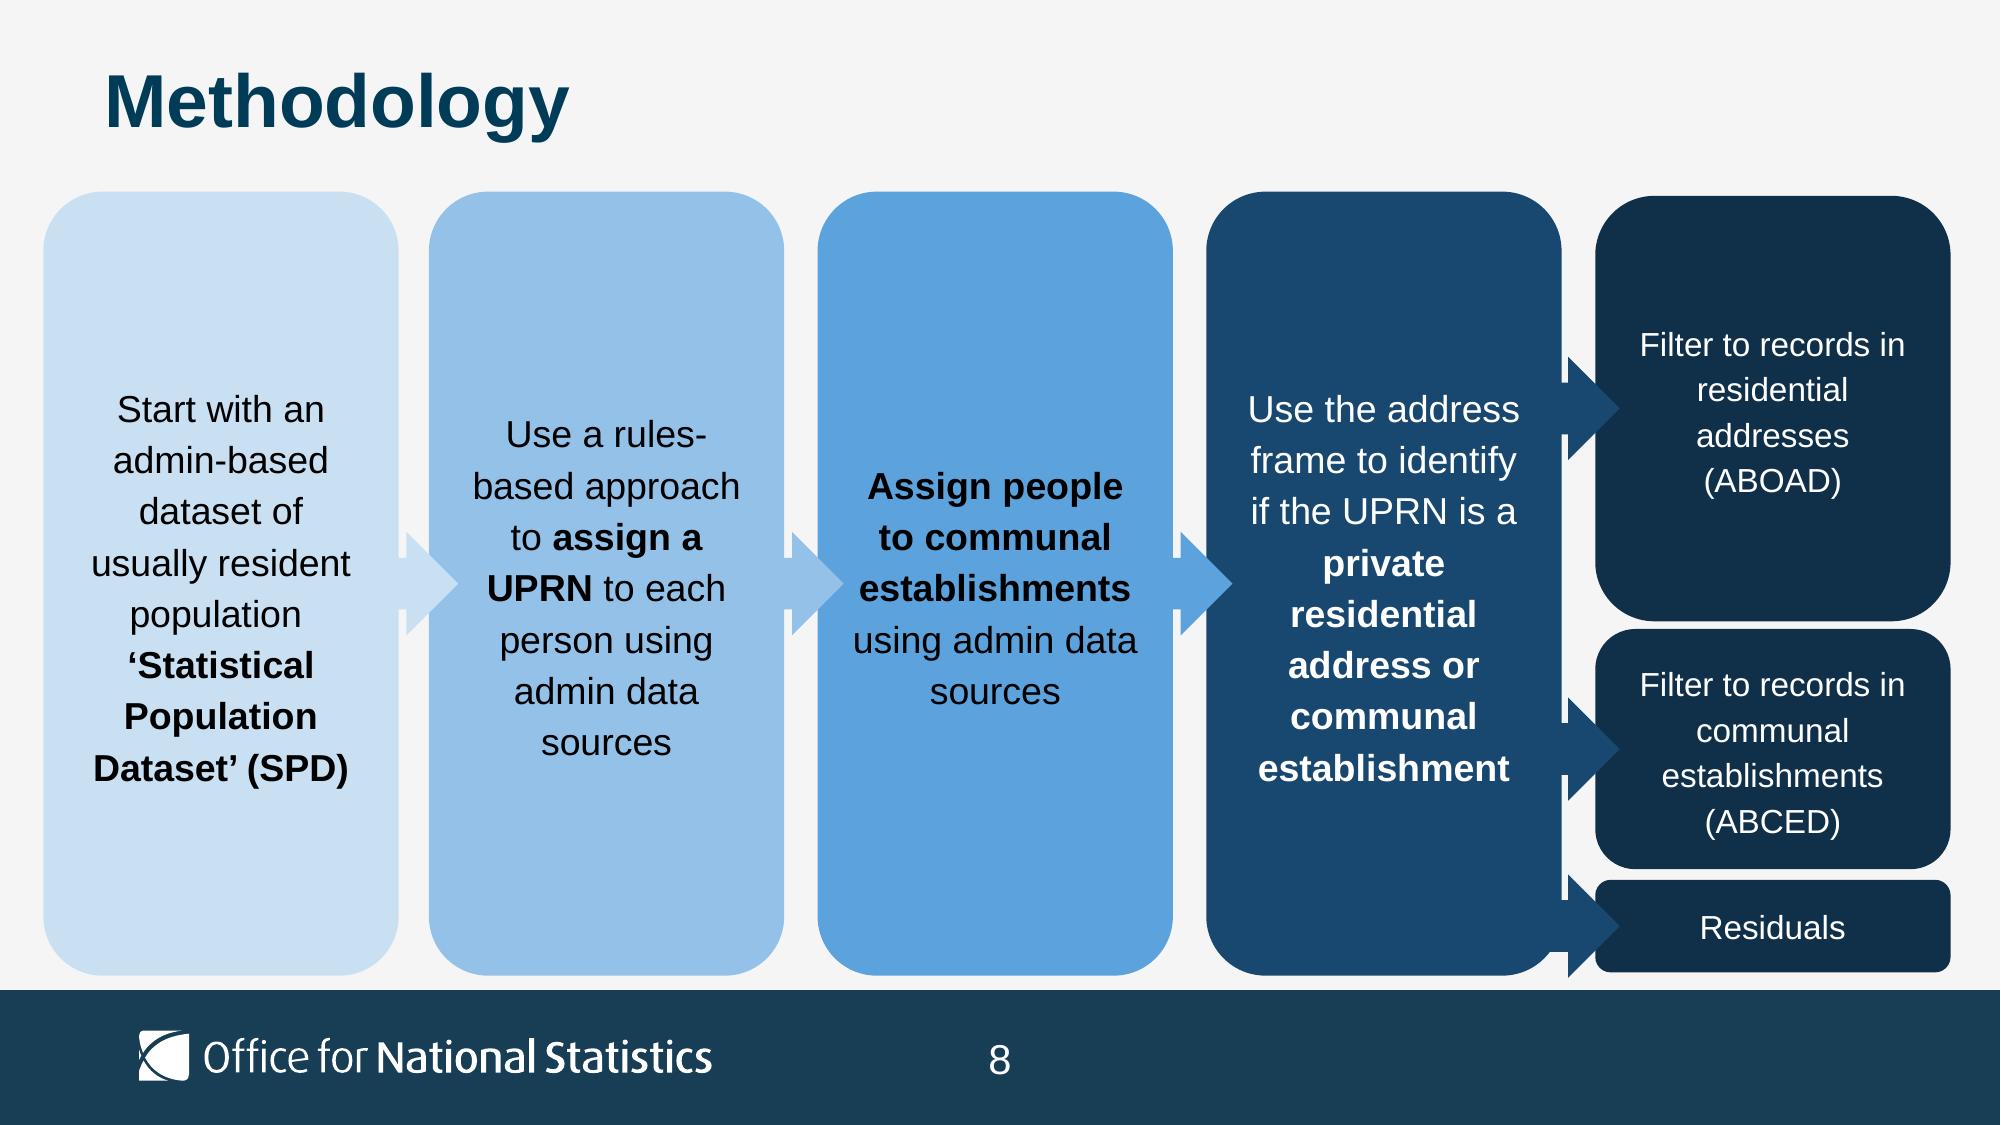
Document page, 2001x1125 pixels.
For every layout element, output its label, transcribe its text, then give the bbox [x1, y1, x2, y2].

text_box [1512, 874, 1620, 978]
text_box [1512, 356, 1620, 461]
text_box [1512, 697, 1620, 801]
text_box Use a rules-based approach to assign a UPRN to each person using admin data sources [428, 191, 785, 976]
text_box [736, 531, 844, 636]
text_box Use the address frame to identify if the UPRN is a private residential address or communal establishment [1206, 191, 1562, 976]
text_box 8 [764, 1025, 1236, 1086]
text_box Filter to records in communal establishments (ABCED) [1595, 628, 1951, 870]
title Methodology [104, 59, 1830, 146]
text_box Assign people to communal establishments using admin data sources [817, 191, 1173, 976]
text_box Start with an admin-based dataset of usually resident population ‘Statistical Population Dataset’ (SPD) [43, 191, 399, 976]
text_box [350, 531, 459, 636]
text_box Filter to records in residential addresses (ABOAD) [1595, 195, 1951, 622]
text_box Residuals [1595, 879, 1951, 973]
text_box [1124, 531, 1233, 636]
